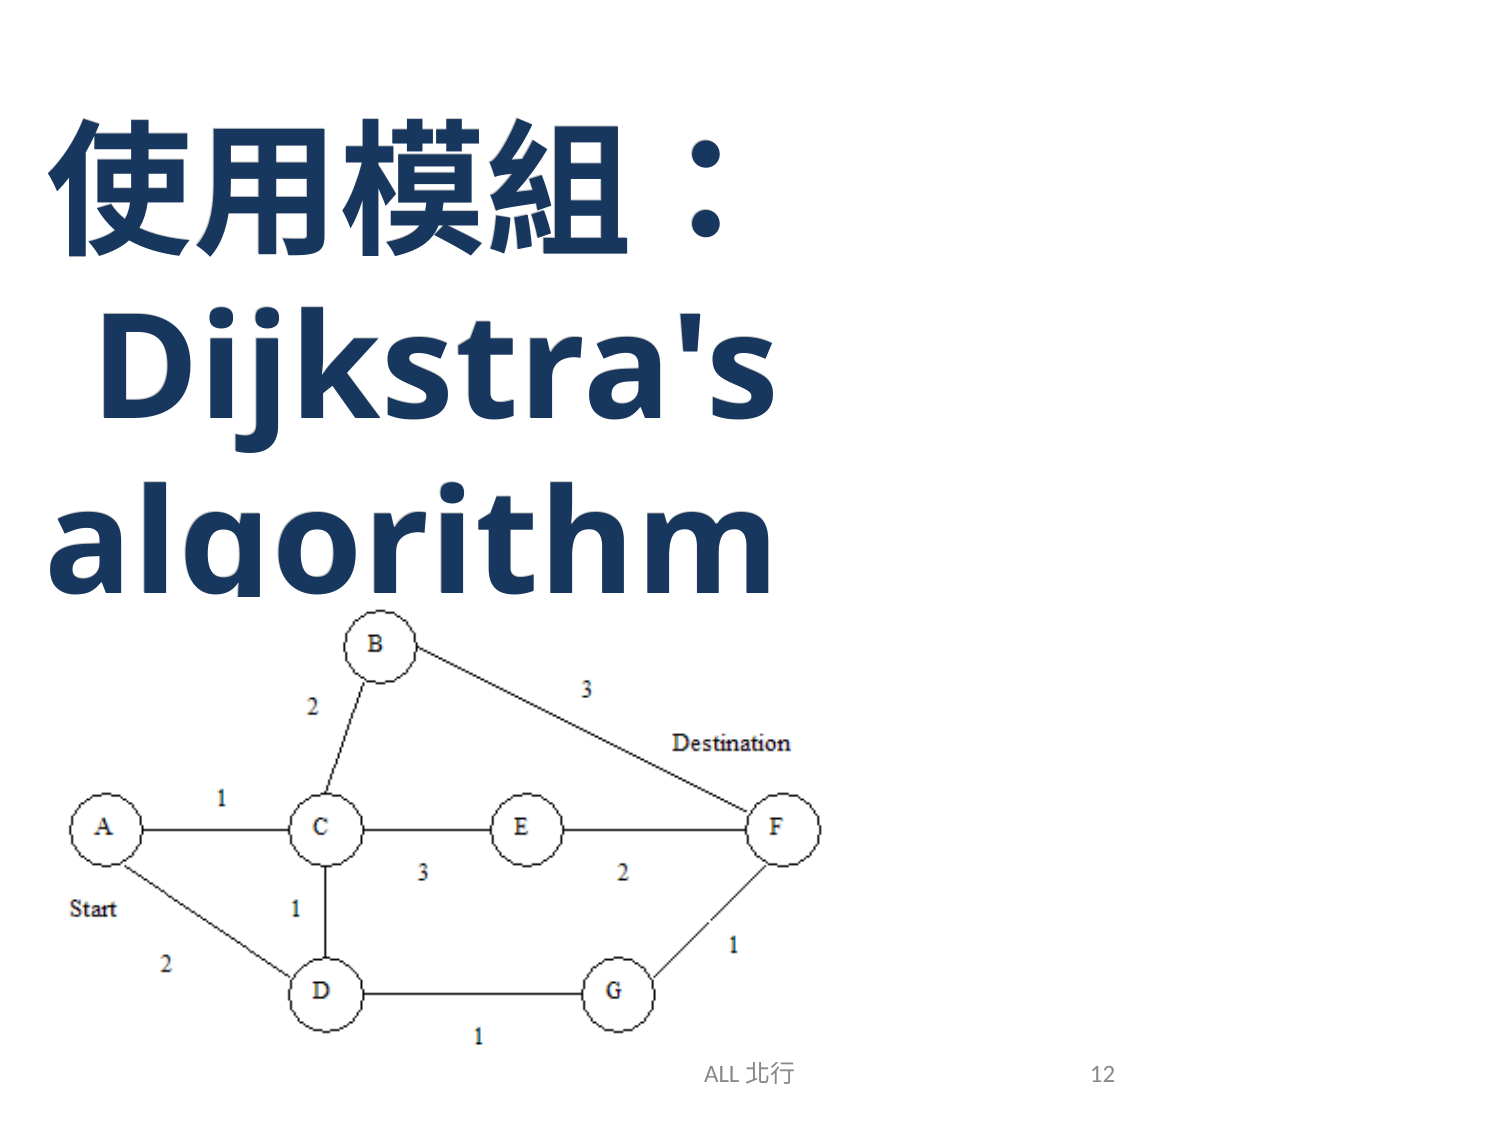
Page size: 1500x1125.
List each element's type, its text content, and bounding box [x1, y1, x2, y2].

text_box 使用模組： Dijkstra's algorithm [208, 530, 239, 576]
text_box ALL北行 [512, 1042, 988, 1103]
picture [64, 597, 833, 1062]
text_box 使用模組： Dijkstra's algorithm [30, 90, 1478, 630]
text_box 12 [1074, 1042, 1426, 1103]
